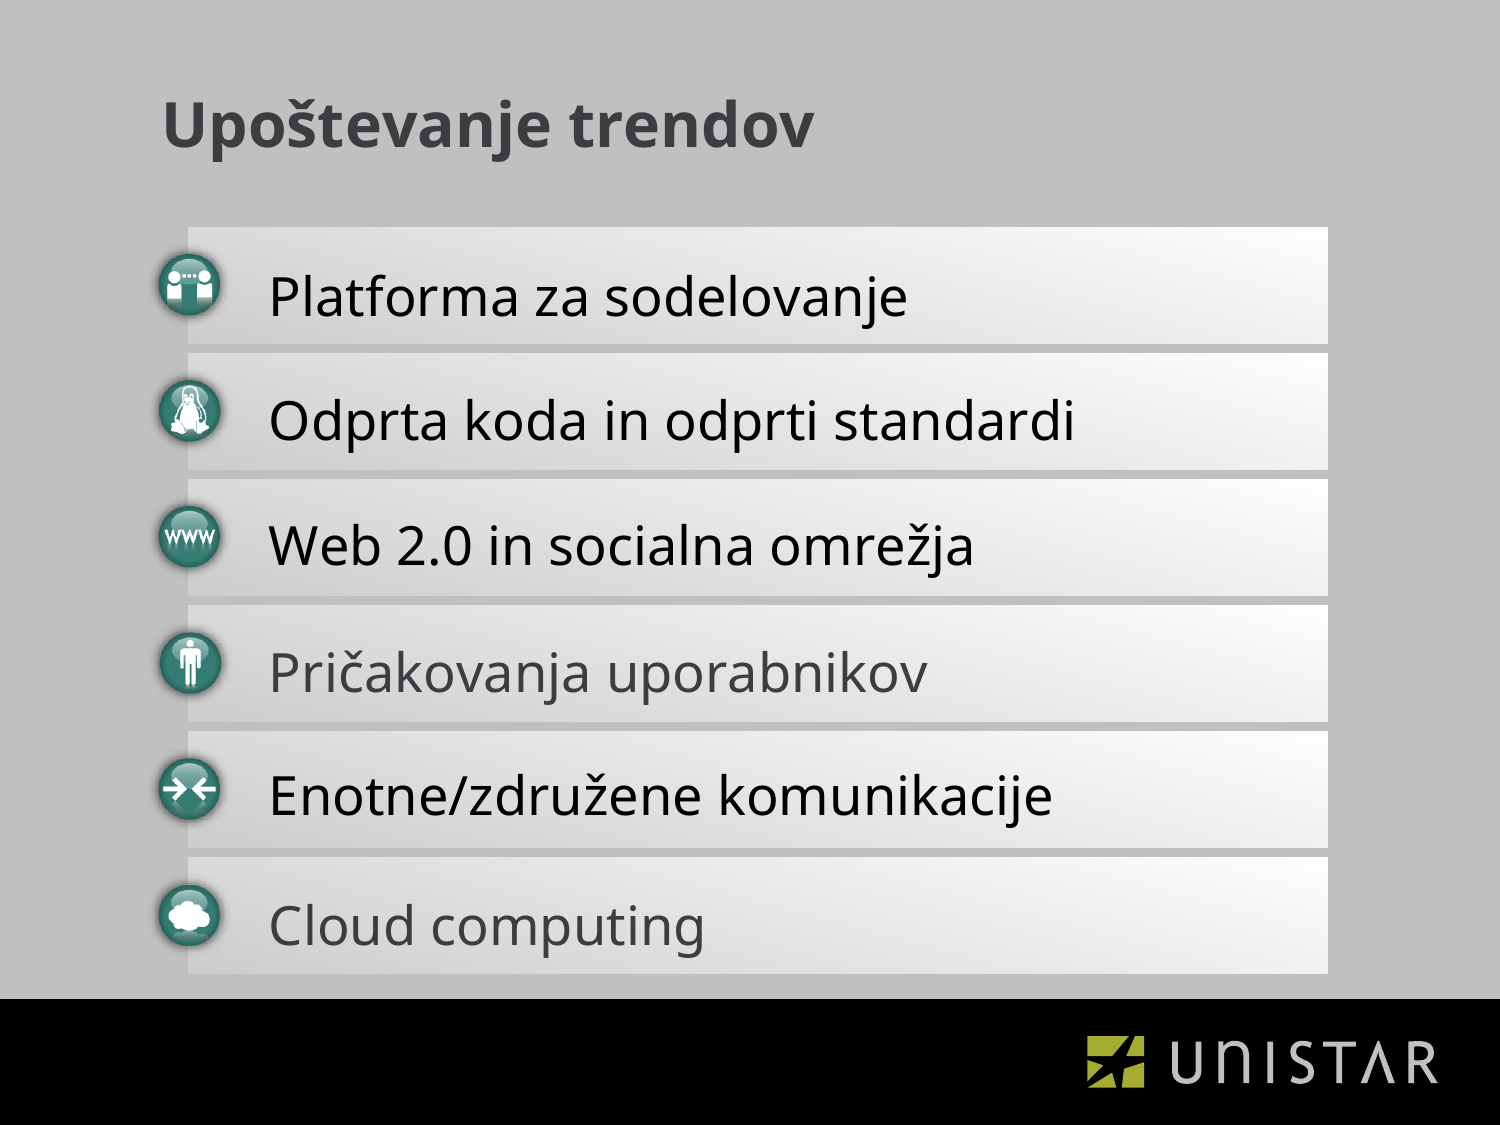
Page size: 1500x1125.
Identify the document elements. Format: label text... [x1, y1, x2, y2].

text_box [188, 605, 1328, 722]
list Pričakovanja uporabnikov [268, 634, 1319, 691]
picture [143, 492, 234, 583]
picture [143, 240, 234, 331]
text_box [188, 227, 1328, 344]
text_box [188, 731, 1328, 848]
title Upoštevanje trendov [161, 41, 1383, 205]
list Platforma za sodelovanje [268, 258, 1319, 314]
list Enotne/združene komunikacije [268, 757, 1319, 814]
text_box [188, 479, 1328, 596]
picture [143, 618, 234, 709]
picture [143, 744, 234, 835]
text_box [188, 353, 1328, 470]
text_box [188, 857, 1328, 974]
list Web 2.0 in socialna omrežja [268, 507, 1319, 564]
picture [143, 870, 234, 961]
picture [143, 366, 234, 457]
list Cloud computing [268, 887, 1319, 944]
list Odprta koda in odprti standardi [268, 382, 1319, 439]
